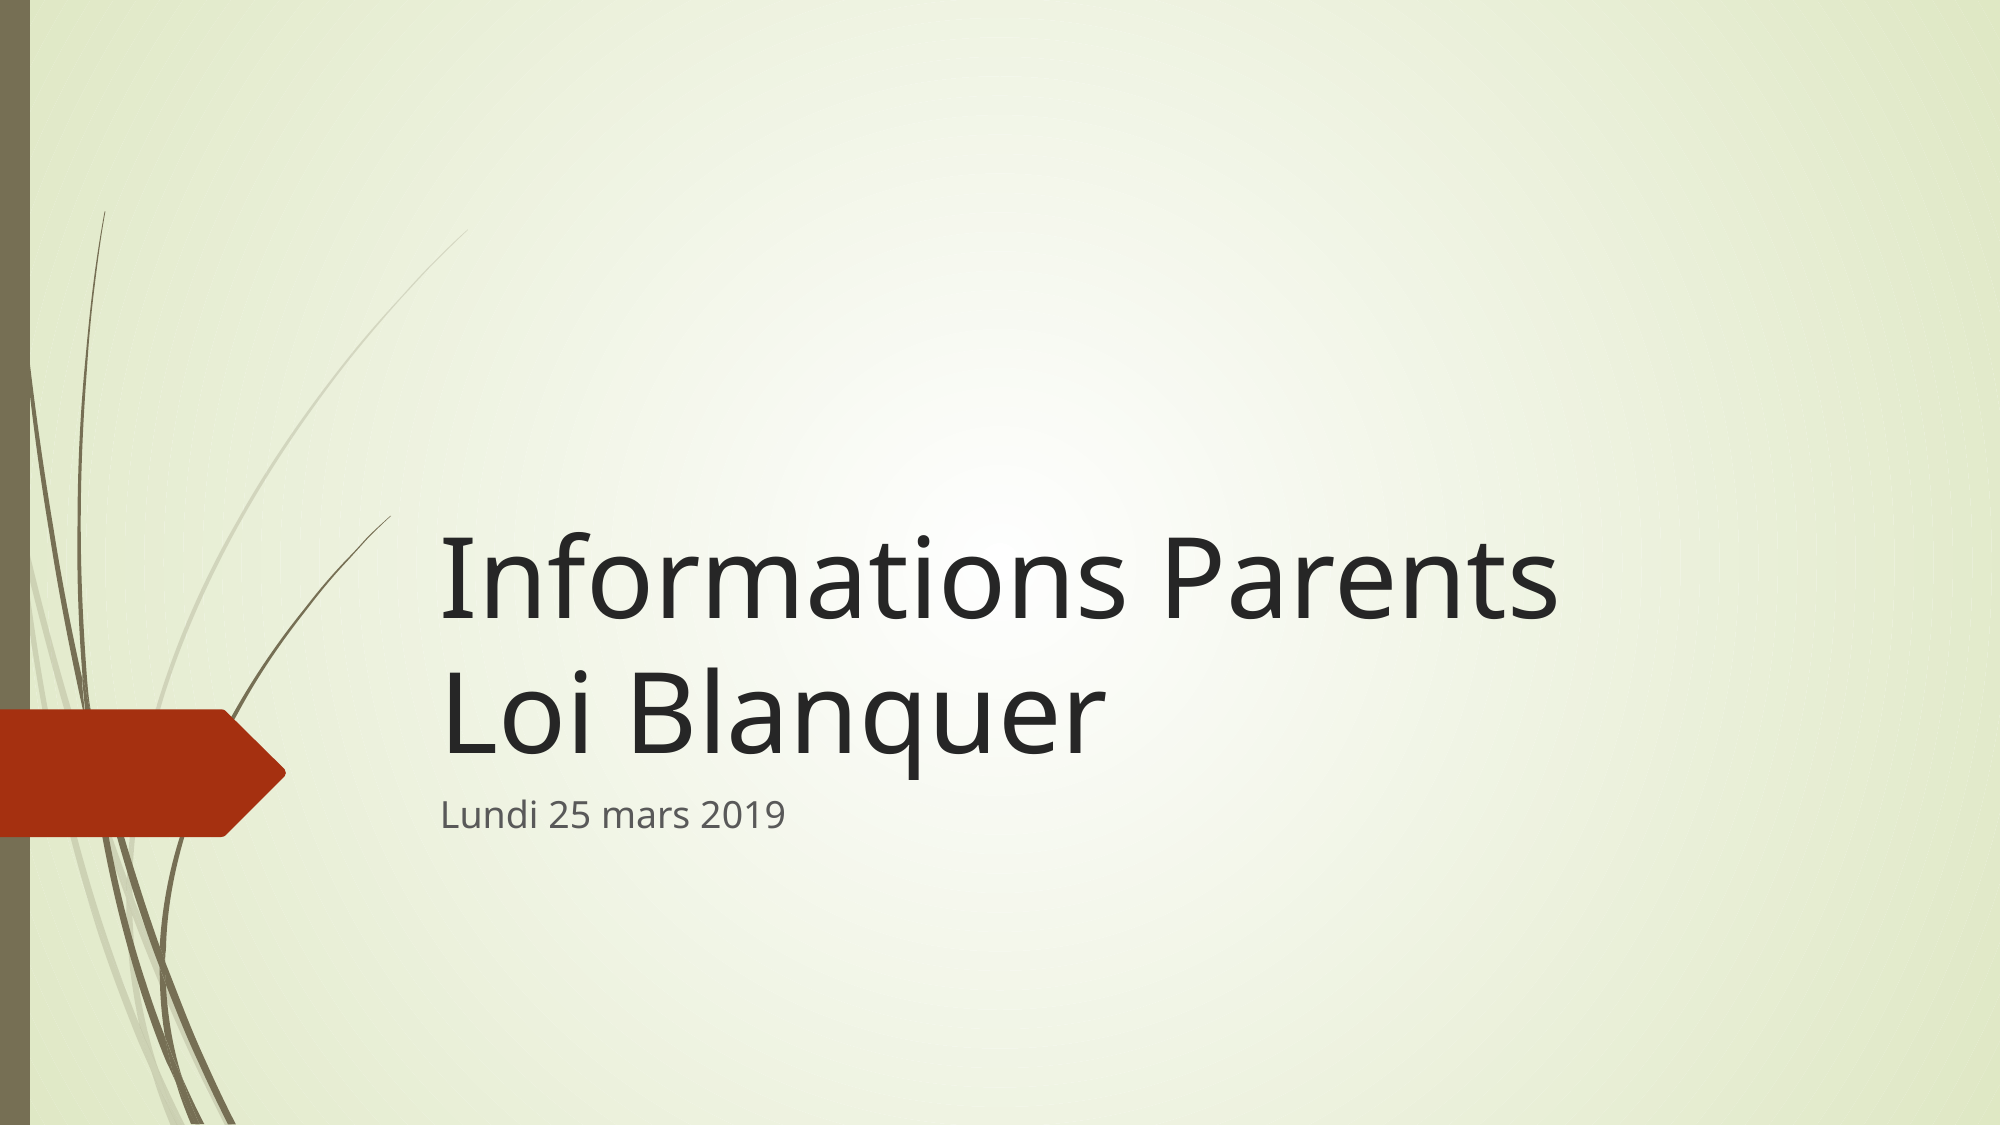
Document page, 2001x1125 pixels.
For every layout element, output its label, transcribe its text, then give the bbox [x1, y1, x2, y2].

title Informations Parents Loi Blanquer [424, 412, 1888, 783]
subtitle Lundi 25 mars 2019 [424, 783, 1888, 969]
